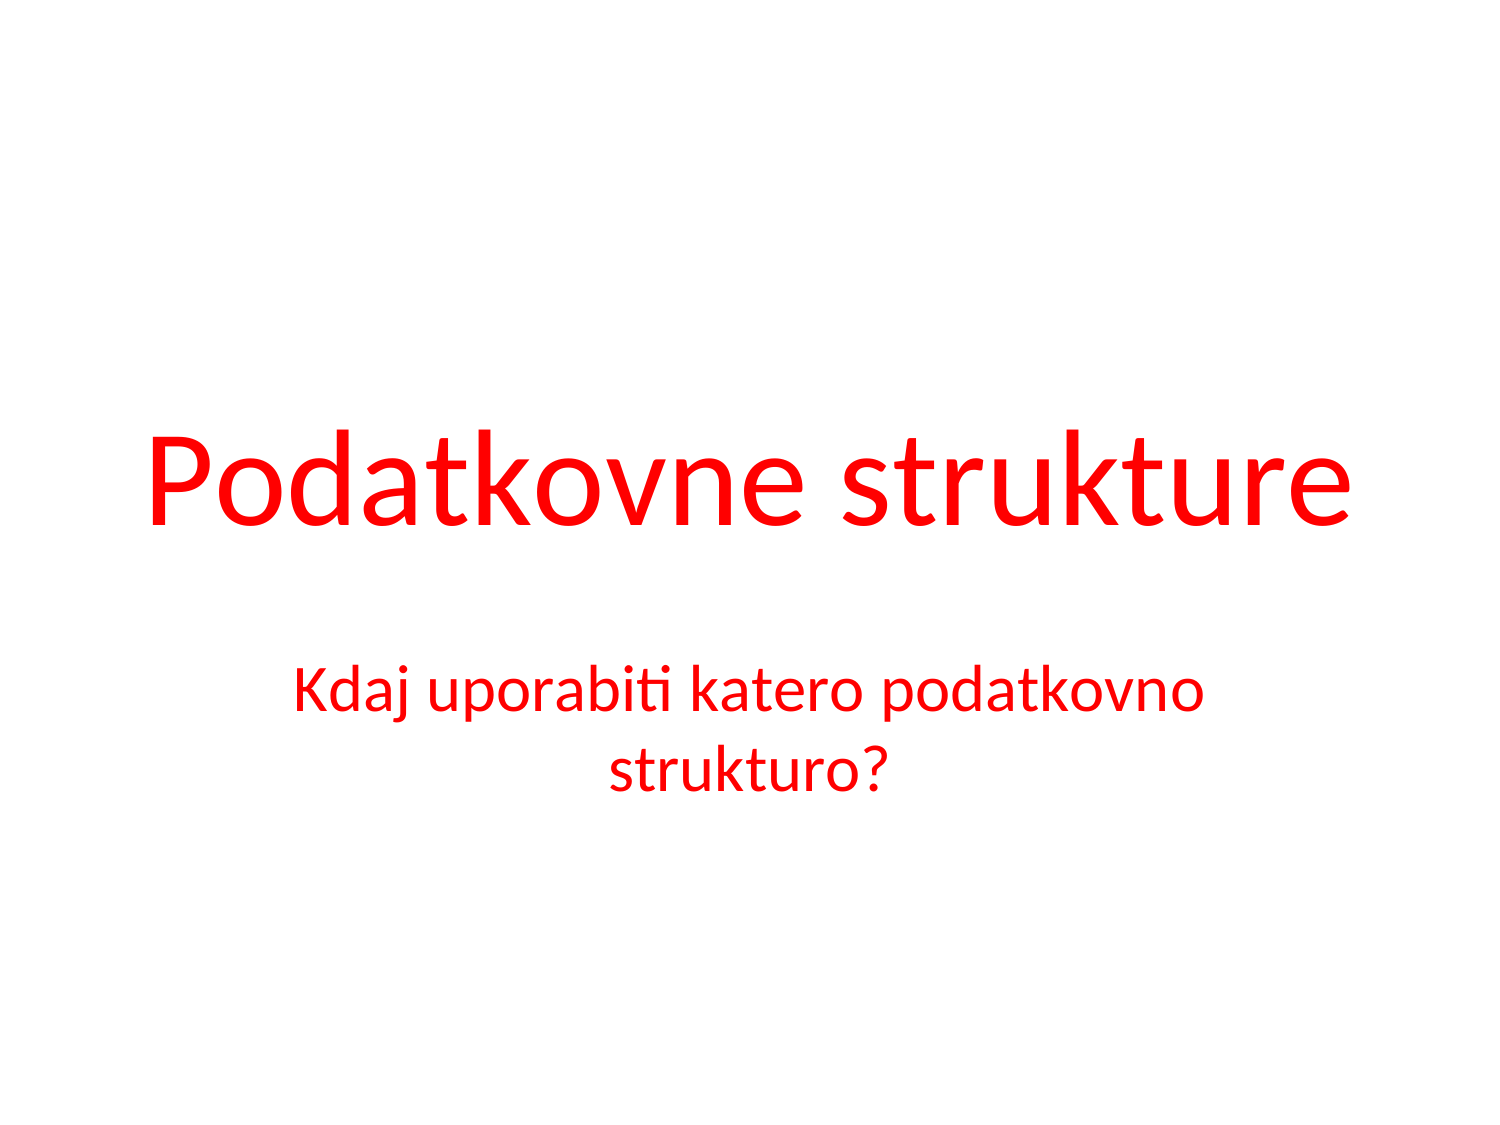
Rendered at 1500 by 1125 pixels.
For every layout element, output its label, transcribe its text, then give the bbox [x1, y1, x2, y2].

text_box Kdaj uporabiti katero podatkovno strukturo? [225, 637, 1276, 926]
title Podatkovne strukture [112, 297, 1388, 643]
